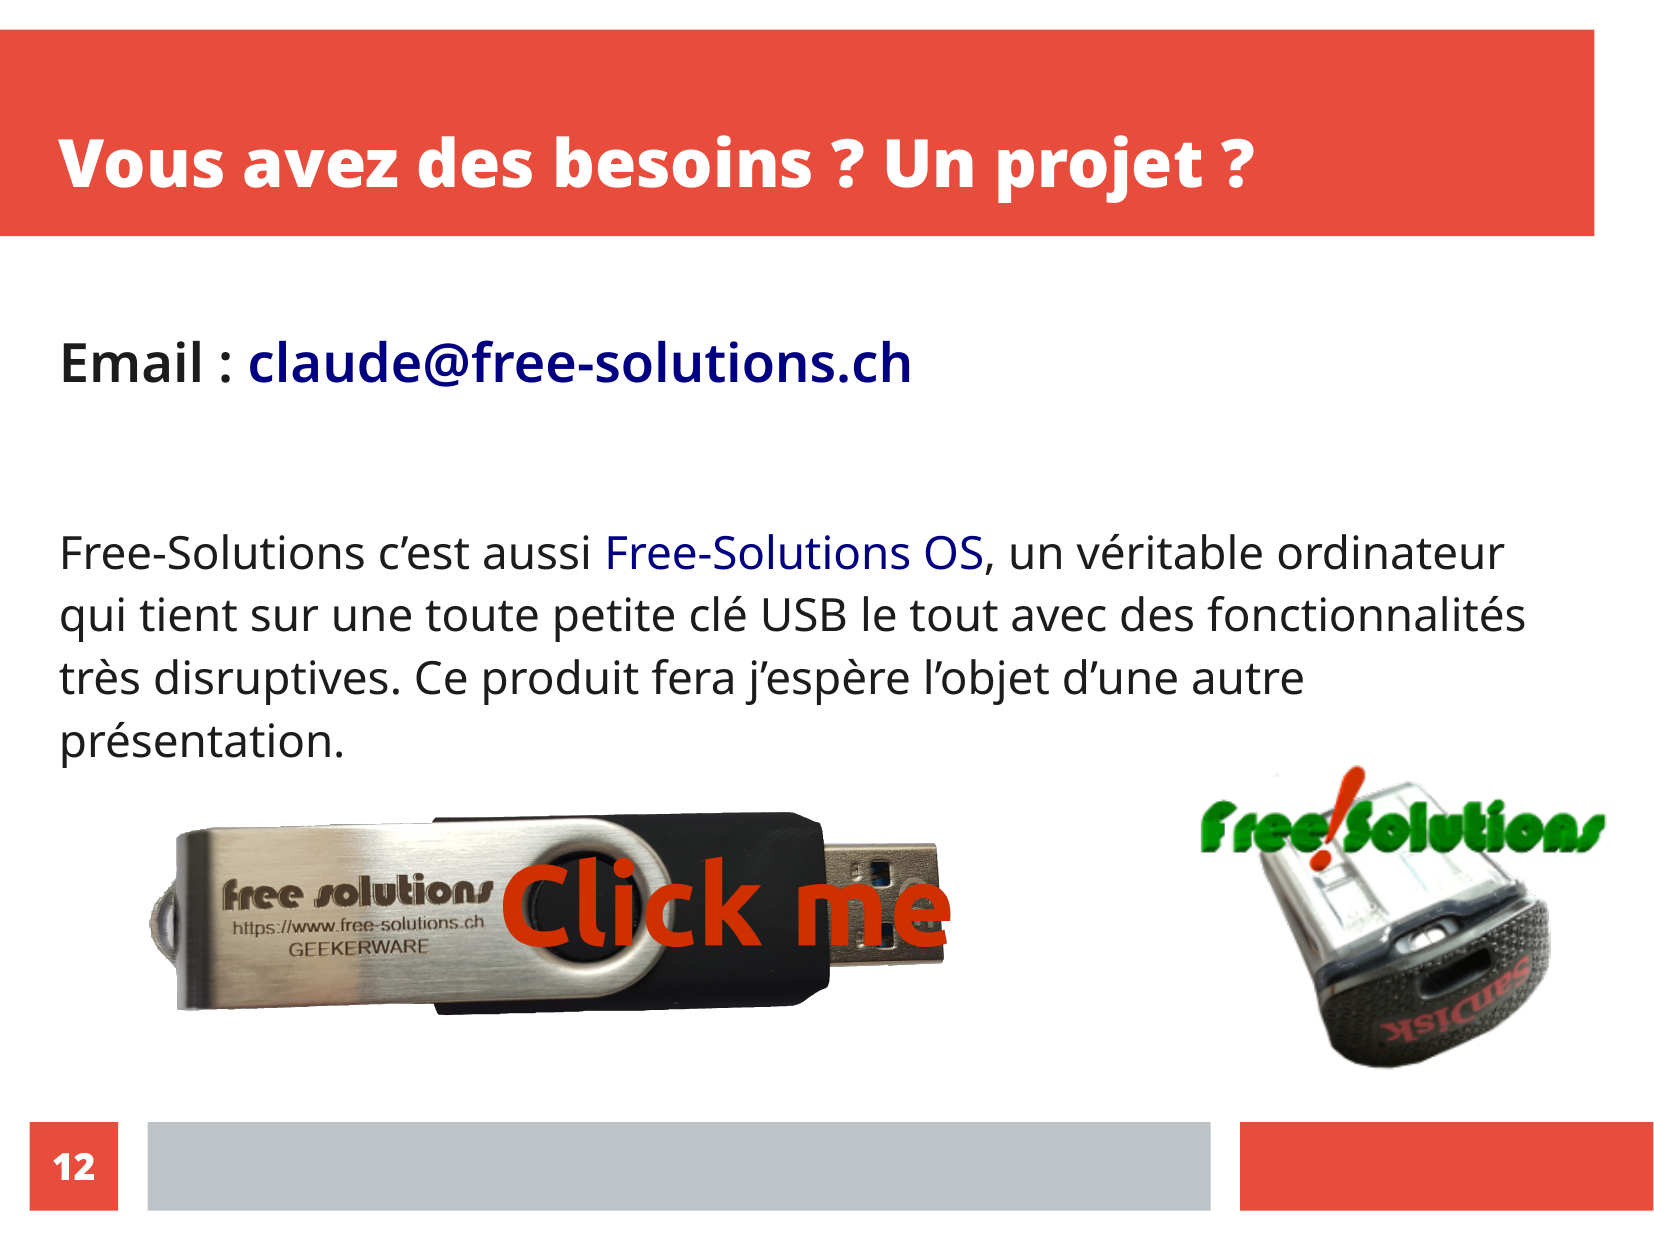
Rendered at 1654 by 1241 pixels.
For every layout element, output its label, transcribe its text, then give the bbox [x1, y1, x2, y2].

picture [136, 791, 957, 1036]
title Vous avez des besoins ? Un projet ? [59, 59, 1595, 207]
list Email : claude@free-solutions.ch Free-Solutions c’est aussi Free-Solutions OS, un véritable ordinateur qui tient sur une toute petite clé USB le tout avec des fonctionnalités très disruptives. Ce produit fera j’espère l’objet d’une autre présentation. [59, 324, 1565, 1093]
picture [1180, 755, 1630, 1095]
